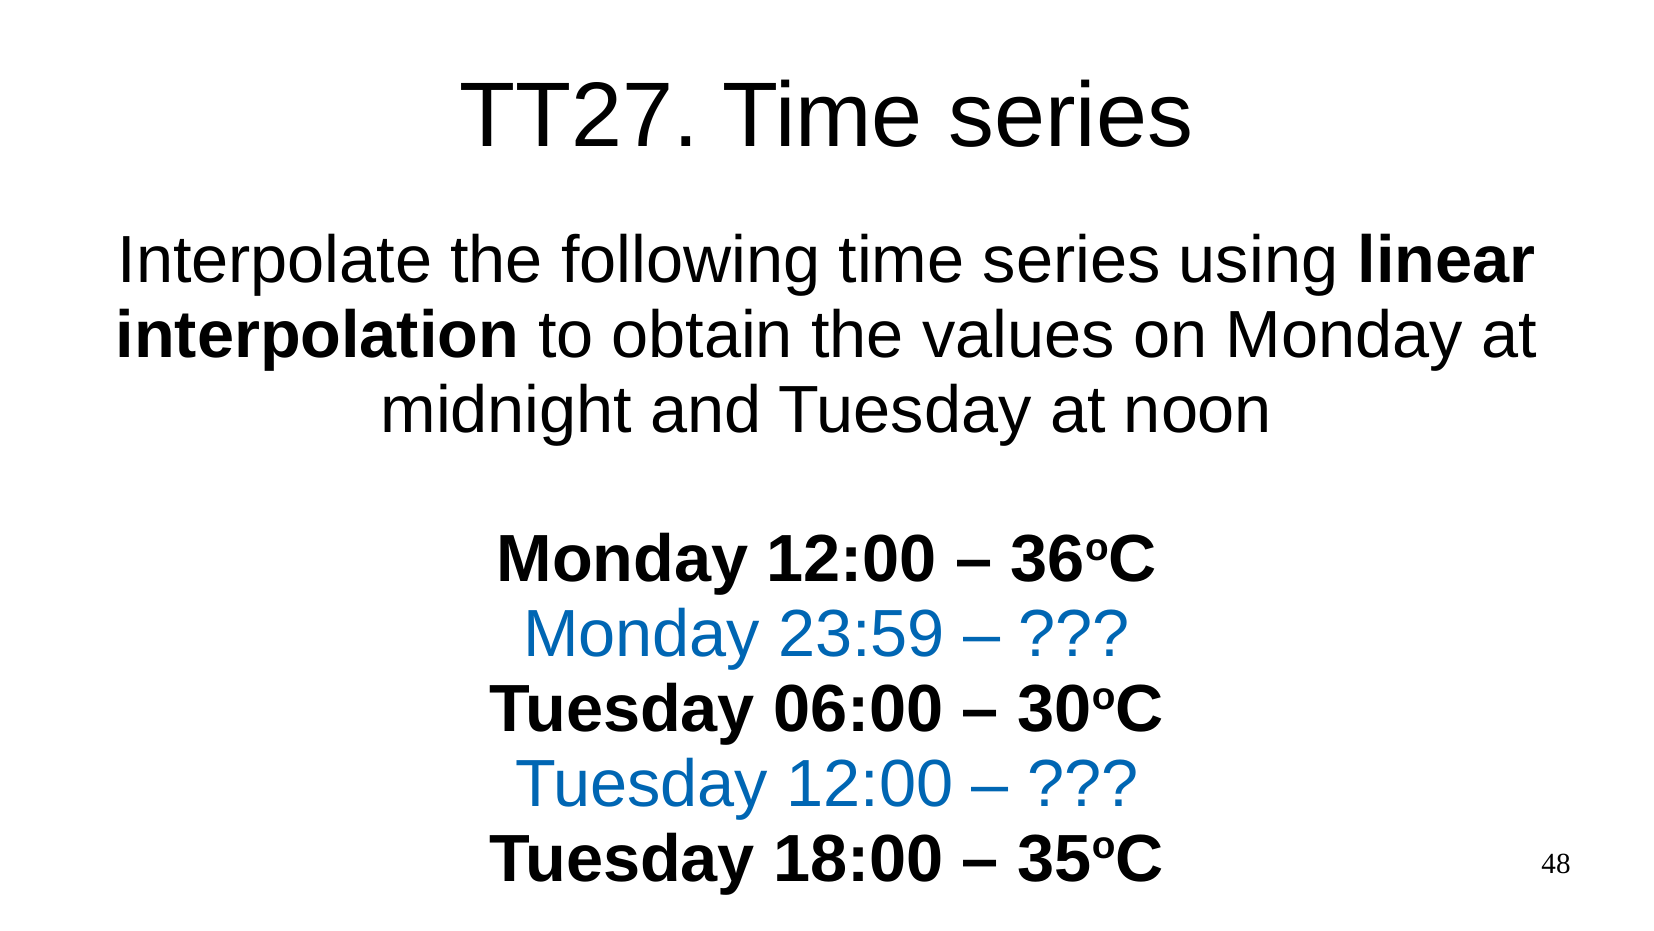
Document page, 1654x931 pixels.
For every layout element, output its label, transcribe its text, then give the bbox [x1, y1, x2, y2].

title TT27. Time series [82, 37, 1571, 193]
subtitle Interpolate the following time series using linear interpolation to obtain the values on Monday at midnight and Tuesday at noon Monday 12:00 – 36oC Monday 23:59 – ??? Tuesday 06:00 – 30oC Tuesday 12:00 – ??? Tuesday 18:00 – 35oC [82, 217, 1571, 901]
